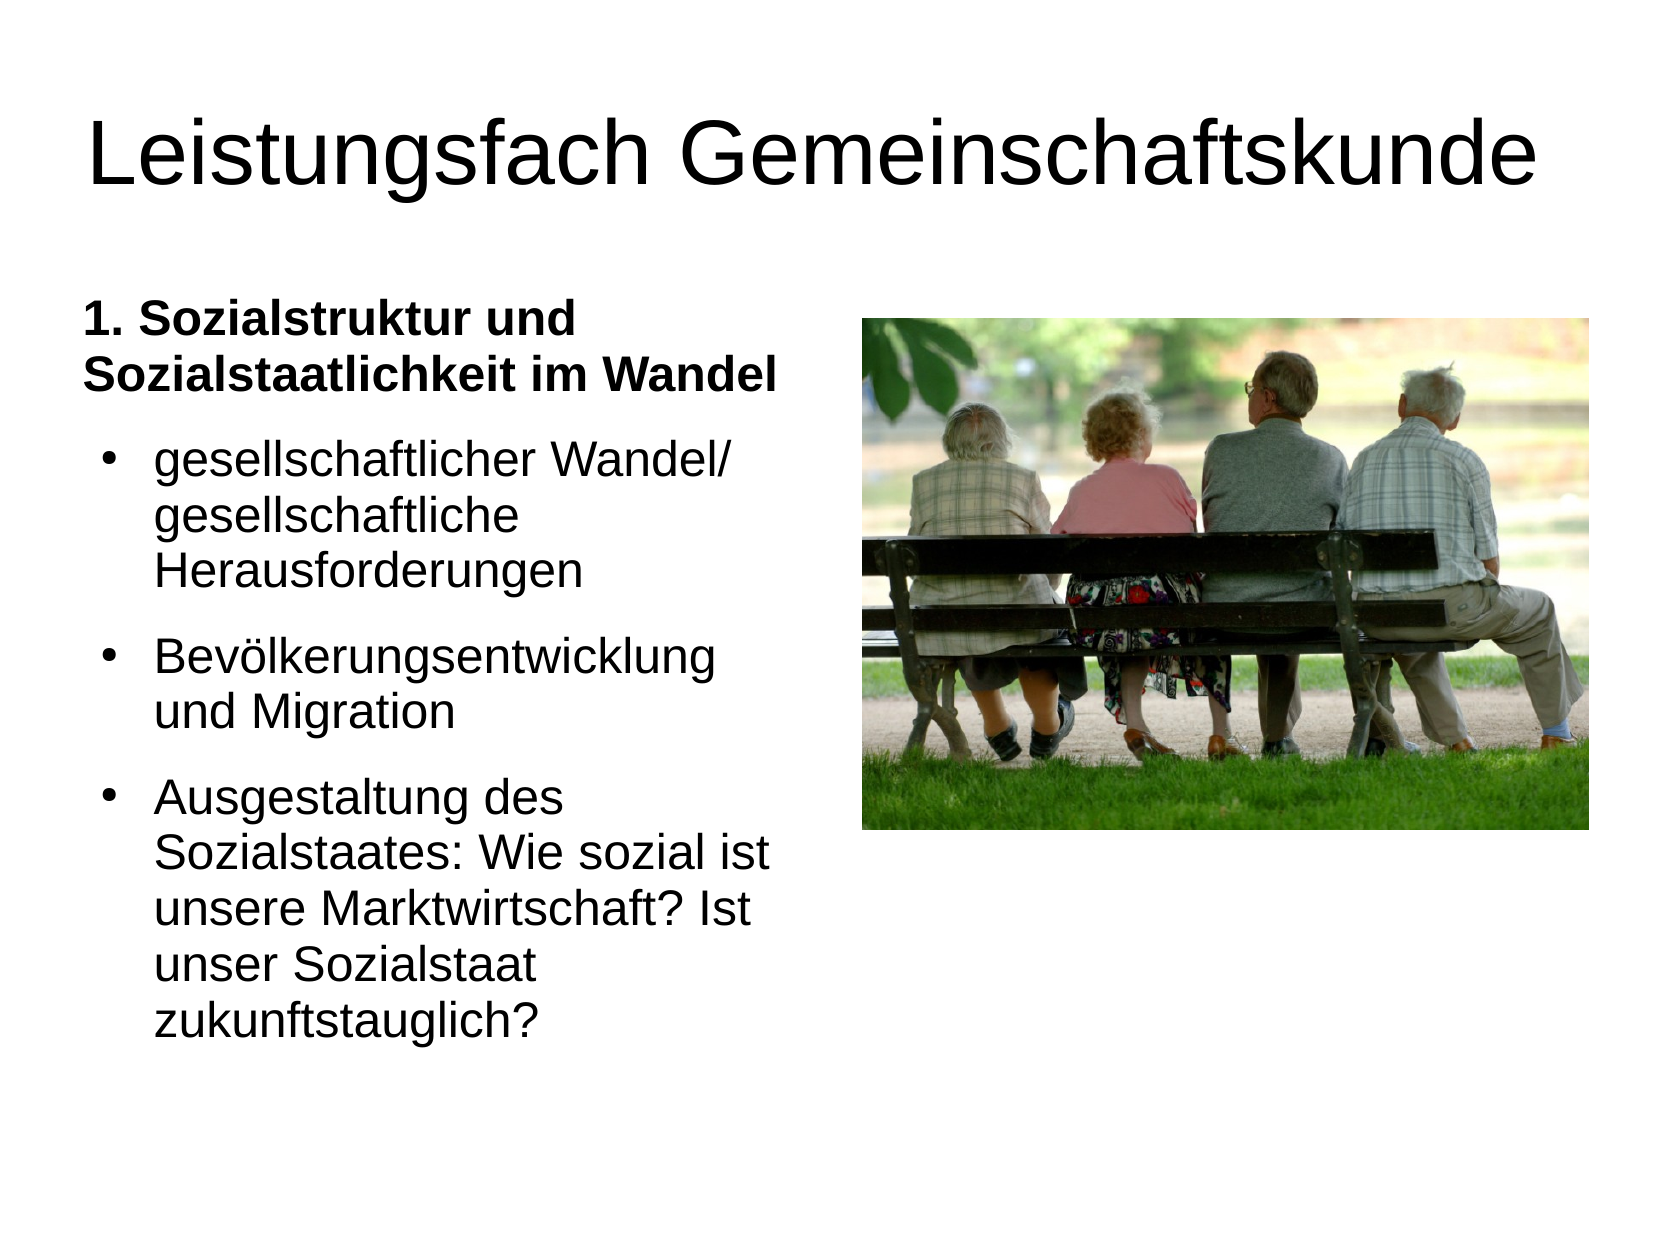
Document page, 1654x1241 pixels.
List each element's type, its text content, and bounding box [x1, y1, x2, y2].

list 1. Sozialstruktur und Sozialstaatlichkeit im Wandel gesellschaftlicher Wandel/ gesellschaftliche Herausforderungen Bevölkerungsentwicklung und Migration Ausgestaltung des Sozialstaates: Wie sozial ist unsere Marktwirtschaft? Ist unser Sozialstaat zukunftstauglich? [82, 290, 809, 1241]
picture [862, 318, 1589, 830]
title Leistungsfach Gemeinschaftskunde [82, 49, 1571, 257]
